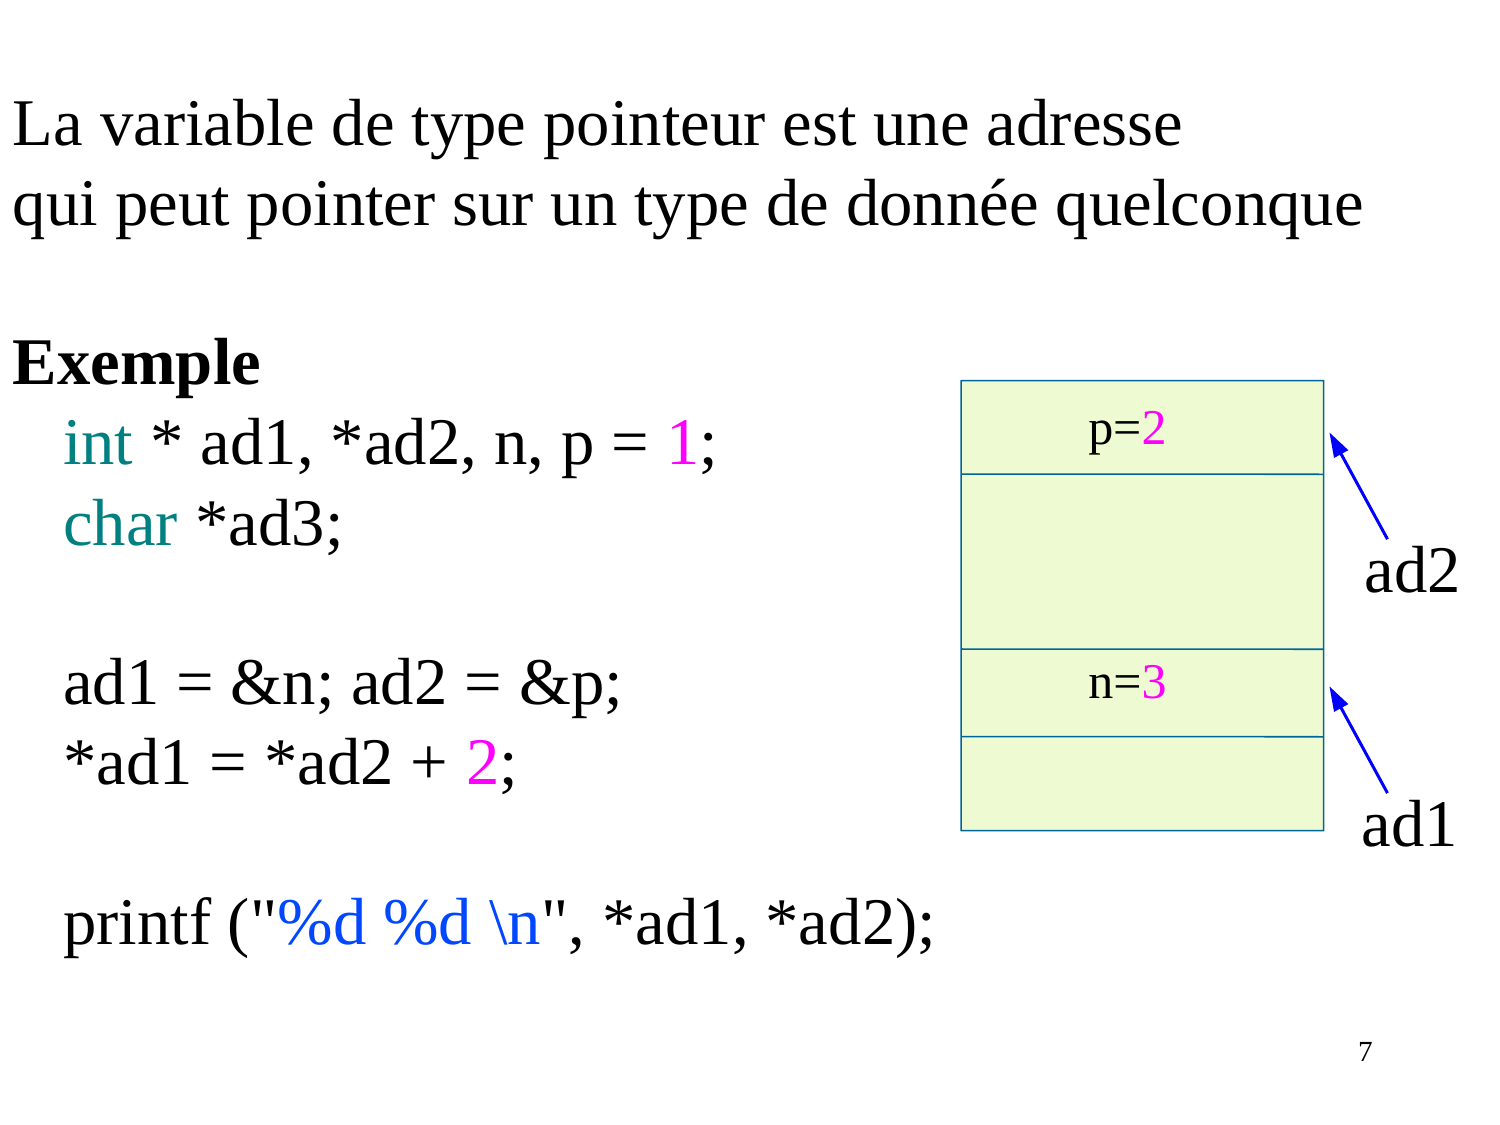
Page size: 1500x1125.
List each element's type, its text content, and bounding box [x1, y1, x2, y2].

text_box [961, 475, 1324, 648]
text_box La variable de type pointeur est une adresse qui peut pointer sur un type de donnée quelconque Exemple int * ad1, *ad2, n, p = 1; char *ad3; ad1 = &n; ad2 = &p; *ad1 = *ad2 + 2; printf ("%d %d \n", *ad1, *ad2); [0, 70, 1382, 966]
text_box ad1 [1346, 771, 1473, 868]
text_box [961, 380, 1324, 473]
text_box p=2 [1073, 386, 1187, 462]
text_box [961, 738, 1324, 831]
text_box ad2 [1349, 517, 1477, 614]
text_box [961, 650, 1324, 736]
text_box n=3 [1073, 640, 1187, 716]
